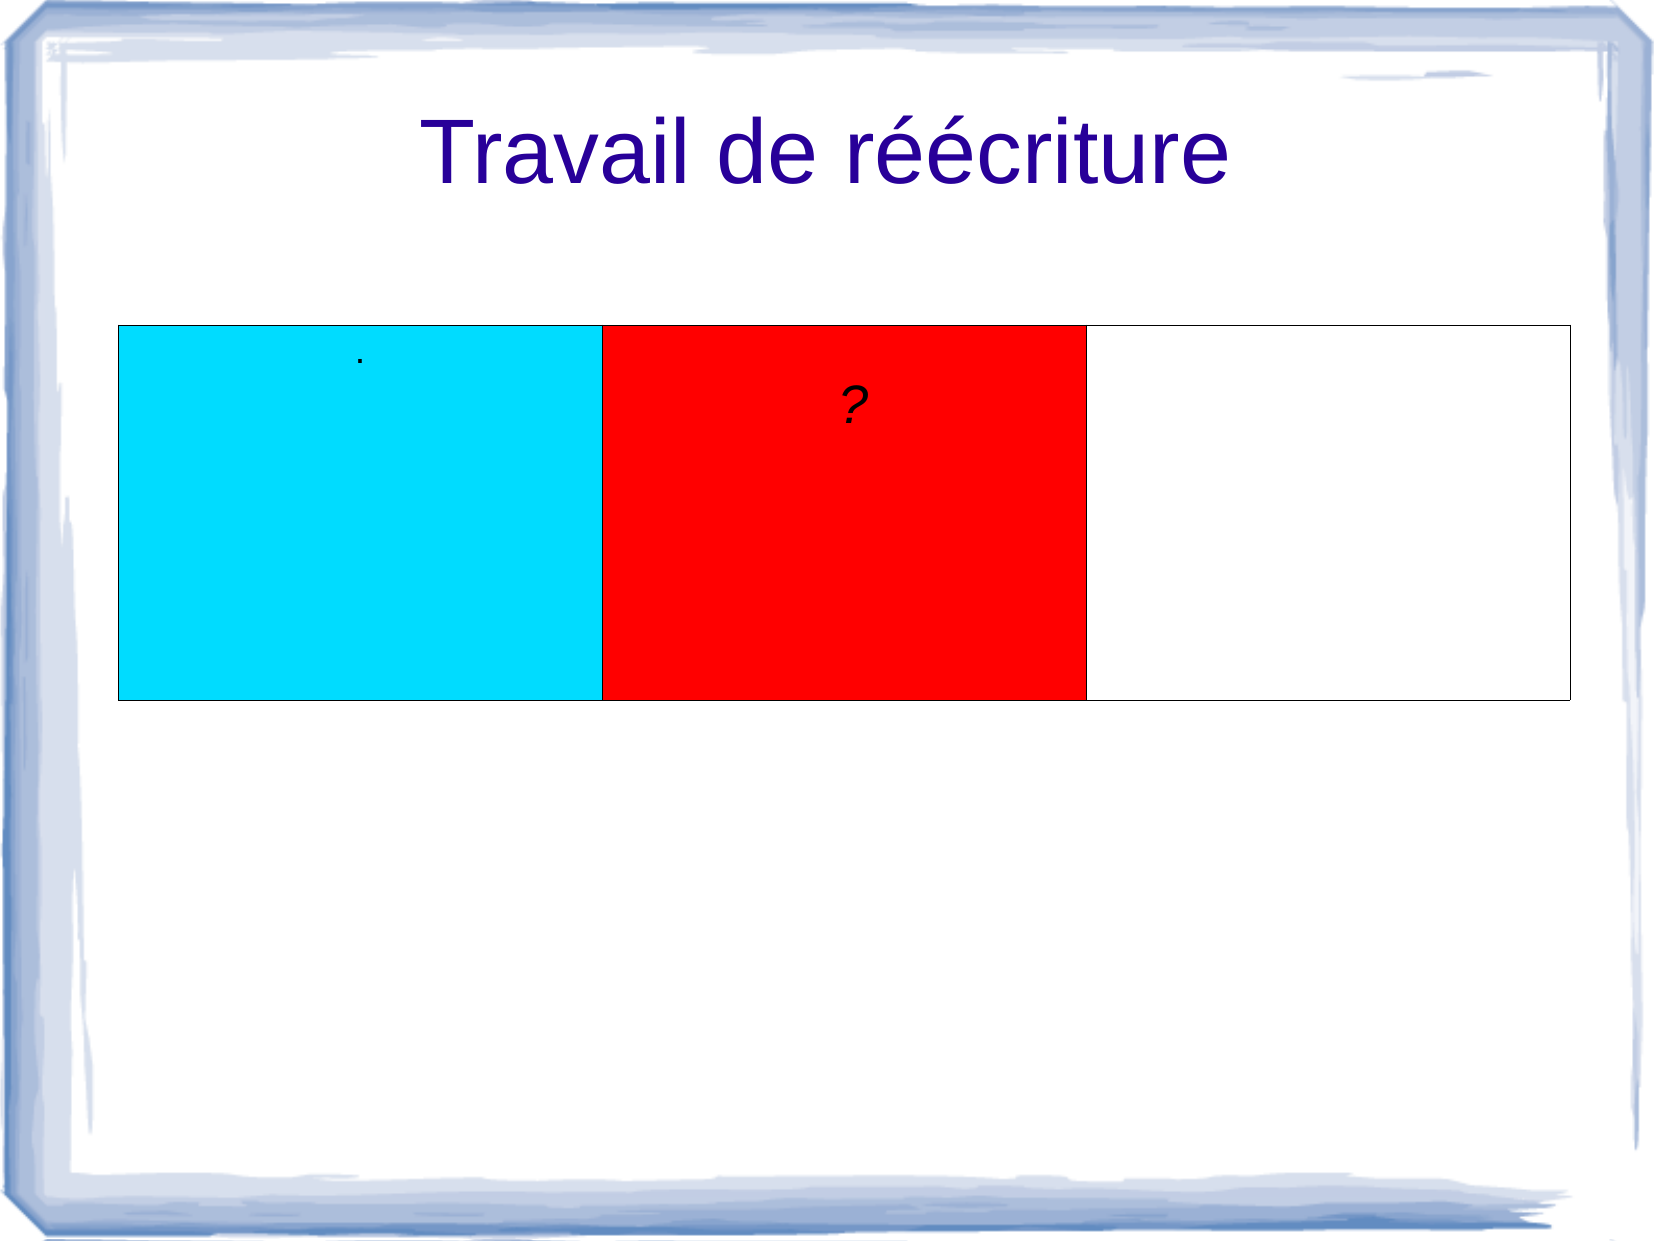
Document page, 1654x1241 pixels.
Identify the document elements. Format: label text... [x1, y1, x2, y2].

table_header . [119, 326, 602, 700]
picture [0, 0, 1654, 1241]
table_header ? [603, 326, 1086, 700]
title Travail de réécriture [82, 49, 1570, 256]
table_header [1087, 326, 1570, 700]
